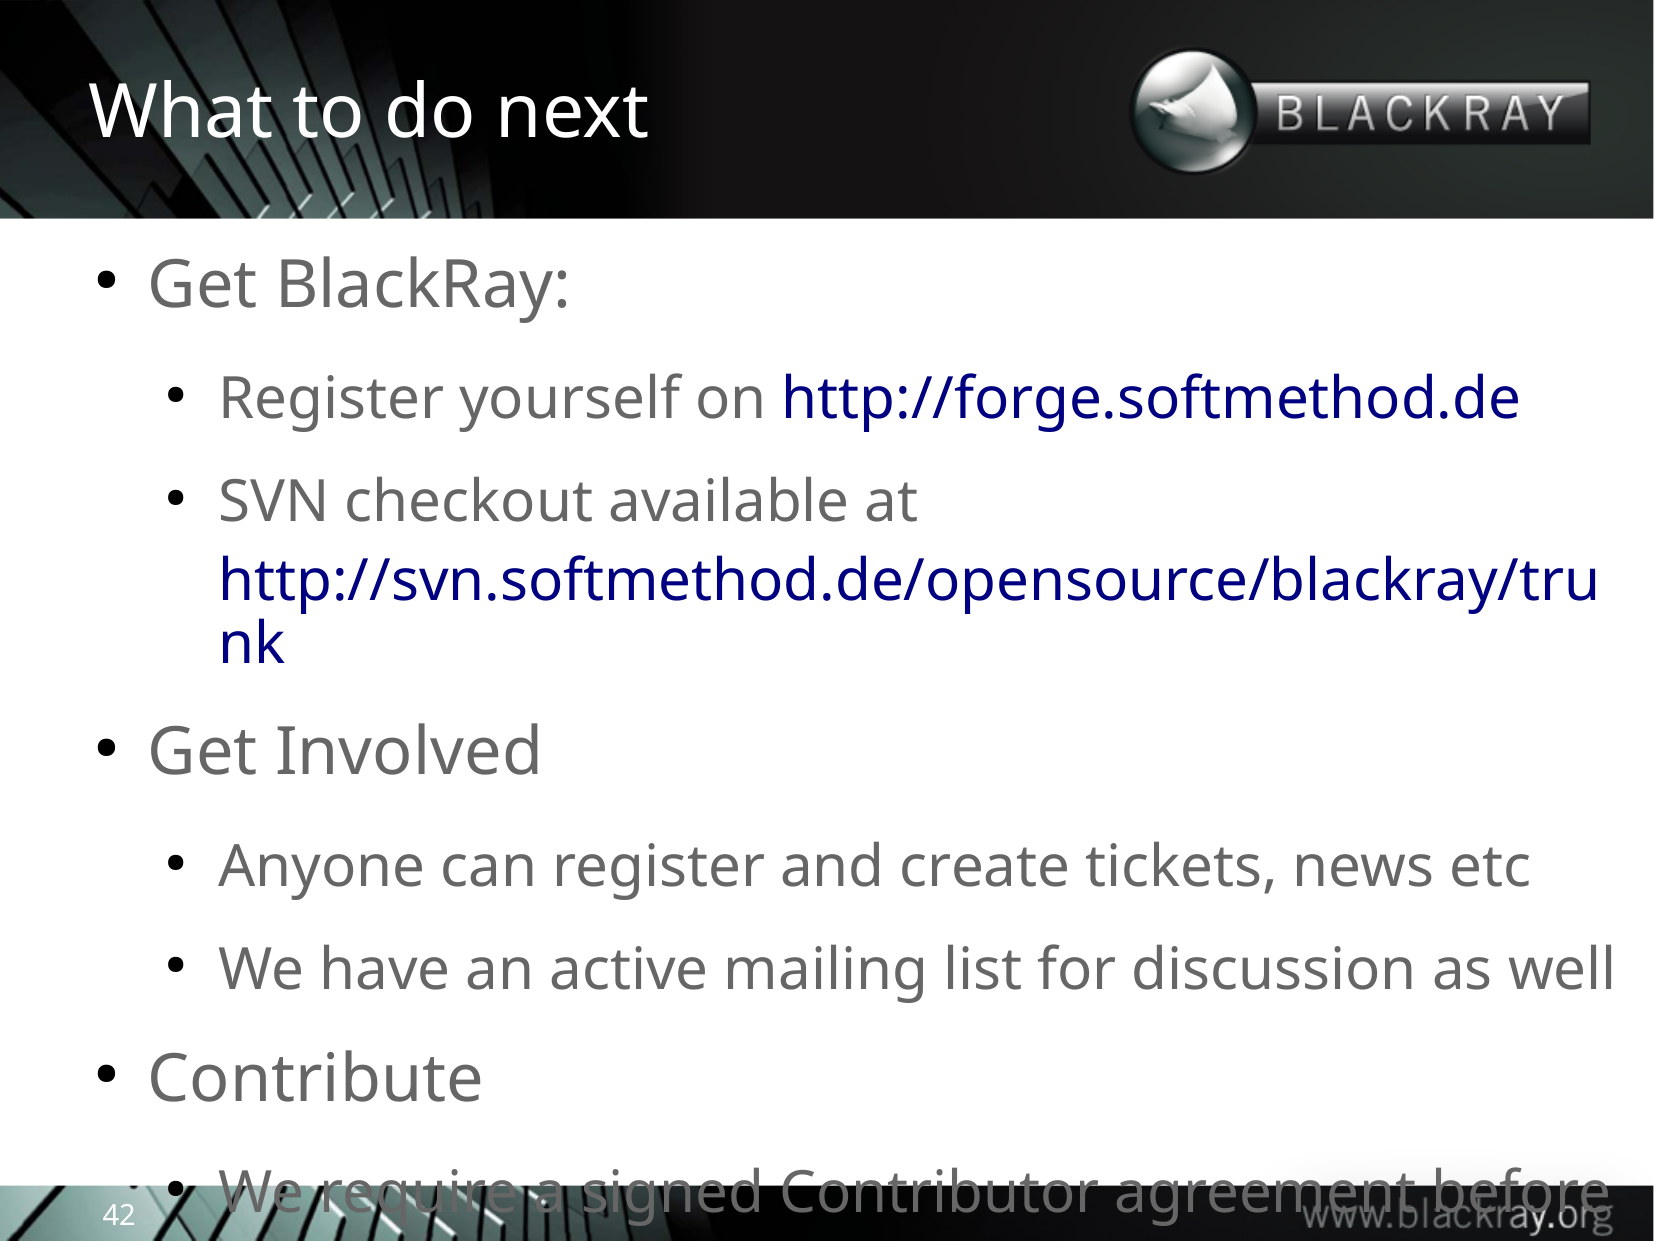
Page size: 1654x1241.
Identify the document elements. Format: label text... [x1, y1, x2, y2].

title What to do next [88, 38, 1577, 178]
list Get BlackRay: Register yourself on http://forge.softmethod.de SVN checkout available at http://svn.softmethod.de/opensource/blackray/trunk Get Involved Anyone can register and create tickets, news etc We have an active mailing list for discussion as well Contribute We require a signed Contributor agreement before being allowed commit access to the repository [76, 236, 1625, 1152]
picture [0, 0, 1654, 1241]
